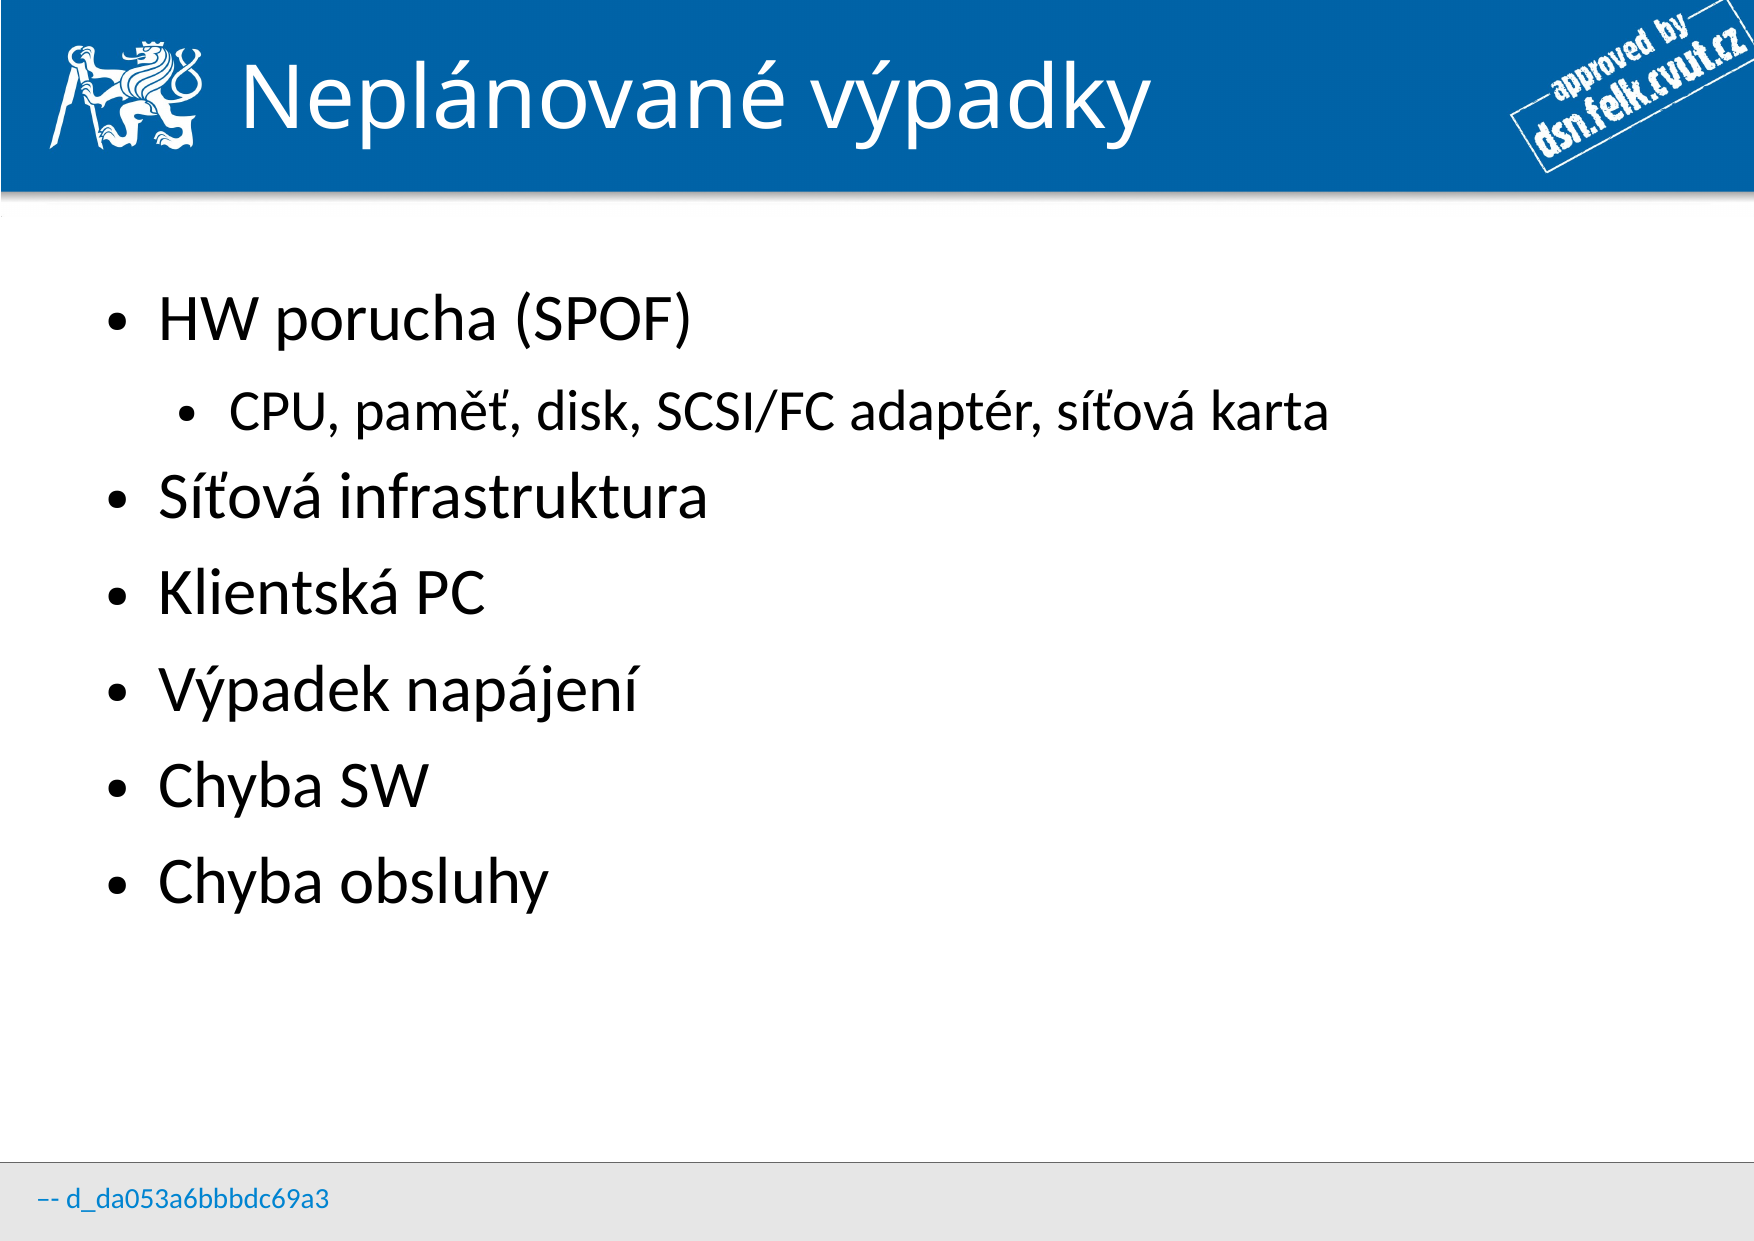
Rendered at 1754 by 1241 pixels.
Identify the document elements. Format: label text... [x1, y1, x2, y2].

list HW porucha (SPOF) CPU, paměť, disk, SCSI/FC adaptér, síťová karta Síťová infrastruktura Klientská PC Výpadek napájení Chyba SW Chyba obsluhy [87, 290, 1667, 1022]
title Neplánované výpadky [238, 0, 1512, 188]
picture [1, 0, 1754, 217]
